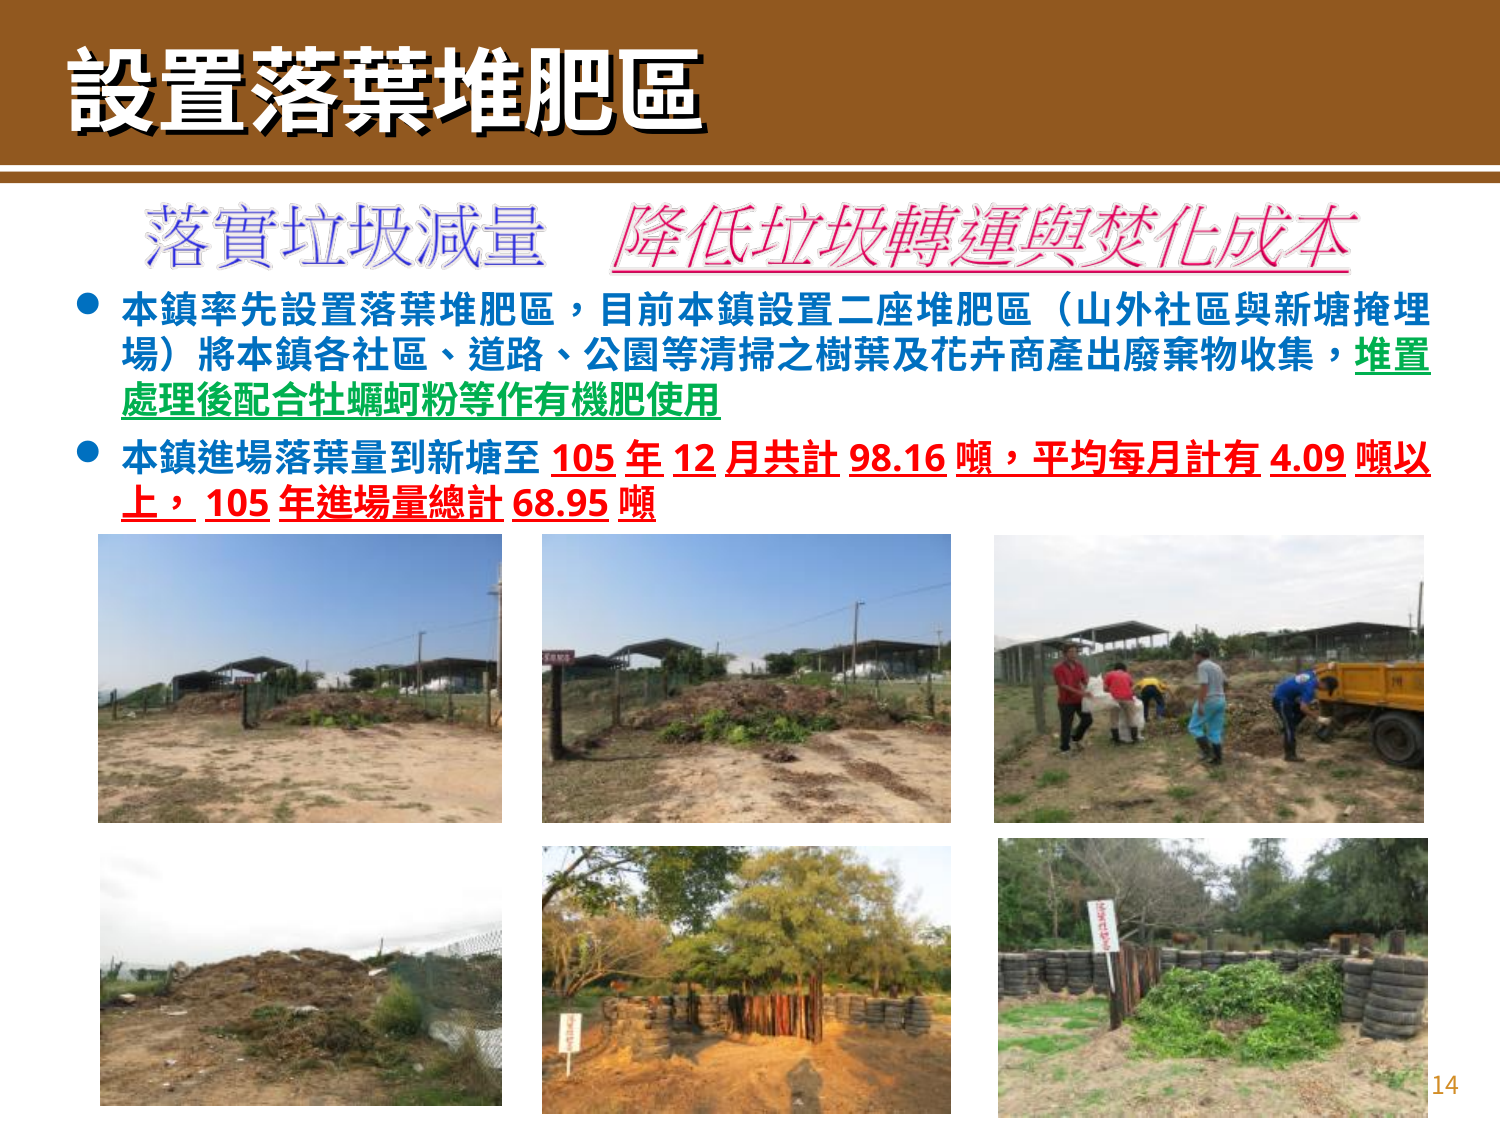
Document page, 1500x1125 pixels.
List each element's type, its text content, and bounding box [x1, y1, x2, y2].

text_box <編號> [1428, 1061, 1475, 1103]
title 設置落葉堆肥區 [50, 19, 1476, 157]
picture [100, 846, 502, 1106]
list 本鎮率先設置落葉堆肥區，目前本鎮設置二座堆肥區（山外社區與新塘掩埋場）將本鎮各社區、道路、公園等清掃之樹葉及花卉商產出廢棄物收集，堆置處理後配合牡蠣蚵粉等作有機肥使用 本鎮進場落葉量到新塘至105年12月共計98.16噸，平均每月計有4.09噸以上，105年進場量總計68.95噸 [17, 278, 1446, 535]
picture [28, 184, 1464, 280]
picture [98, 534, 502, 823]
picture [994, 535, 1424, 823]
picture [542, 534, 951, 823]
picture [542, 846, 951, 1114]
picture [998, 838, 1428, 1118]
